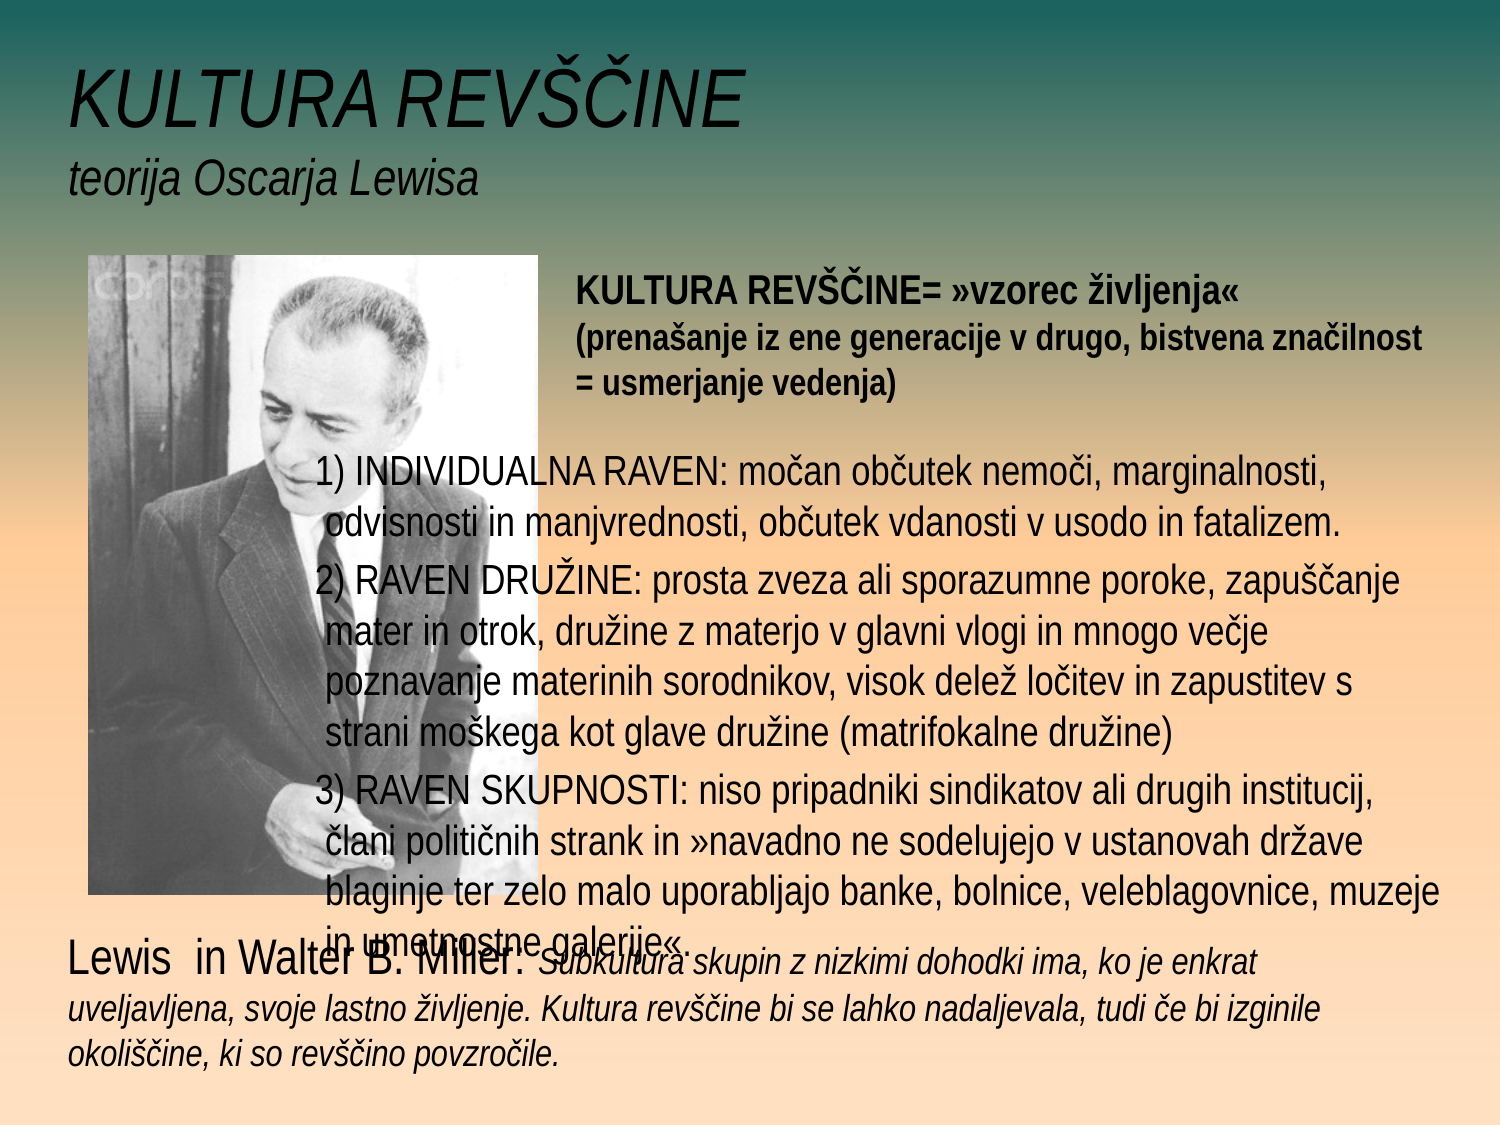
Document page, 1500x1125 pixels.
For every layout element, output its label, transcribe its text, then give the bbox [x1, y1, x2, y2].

title KULTURA REVŠČINE teorija Oscarja Lewisa [53, 31, 774, 219]
list 1) INDIVIDUALNA RAVEN: močan občutek nemoči, marginalnosti, odvisnosti in manjvrednosti, občutek vdanosti v usodo in fatalizem. 2) RAVEN DRUŽINE: prosta zveza ali sporazumne poroke, zapuščanje mater in otrok, družine z materjo v glavni vlogi in mnogo večje poznavanje materinih sorodnikov, visok delež ločitev in zapustitev s strani moškega kot glave družine (matrifokalne družine) 3) RAVEN SKUPNOSTI: niso pripadniki sindikatov ali drugih institucij, člani političnih strank in »navadno ne sodelujejo v ustanovah države blaginje ter zelo malo uporabljajo banke, bolnice, veleblagovnice, muzeje in umetnostne galerije«. [194, 397, 1461, 976]
picture [0, 0, 1500, 1125]
text_box Lewis in Walter B. Miller: Subkultura skupin z nizkimi dohodki ima, ko je enkrat uveljavljena, svoje lastno življenje. Kultura revščine bi se lahko nadaljevala, tudi če bi izginile okoliščine, ki so revščino povzročile. [53, 916, 1365, 1082]
text_box KULTURA REVŠČINE= »vzorec življenja« (prenašanje iz ene generacije v drugo, bistvena značilnost = usmerjanje vedenja) [560, 255, 1453, 411]
